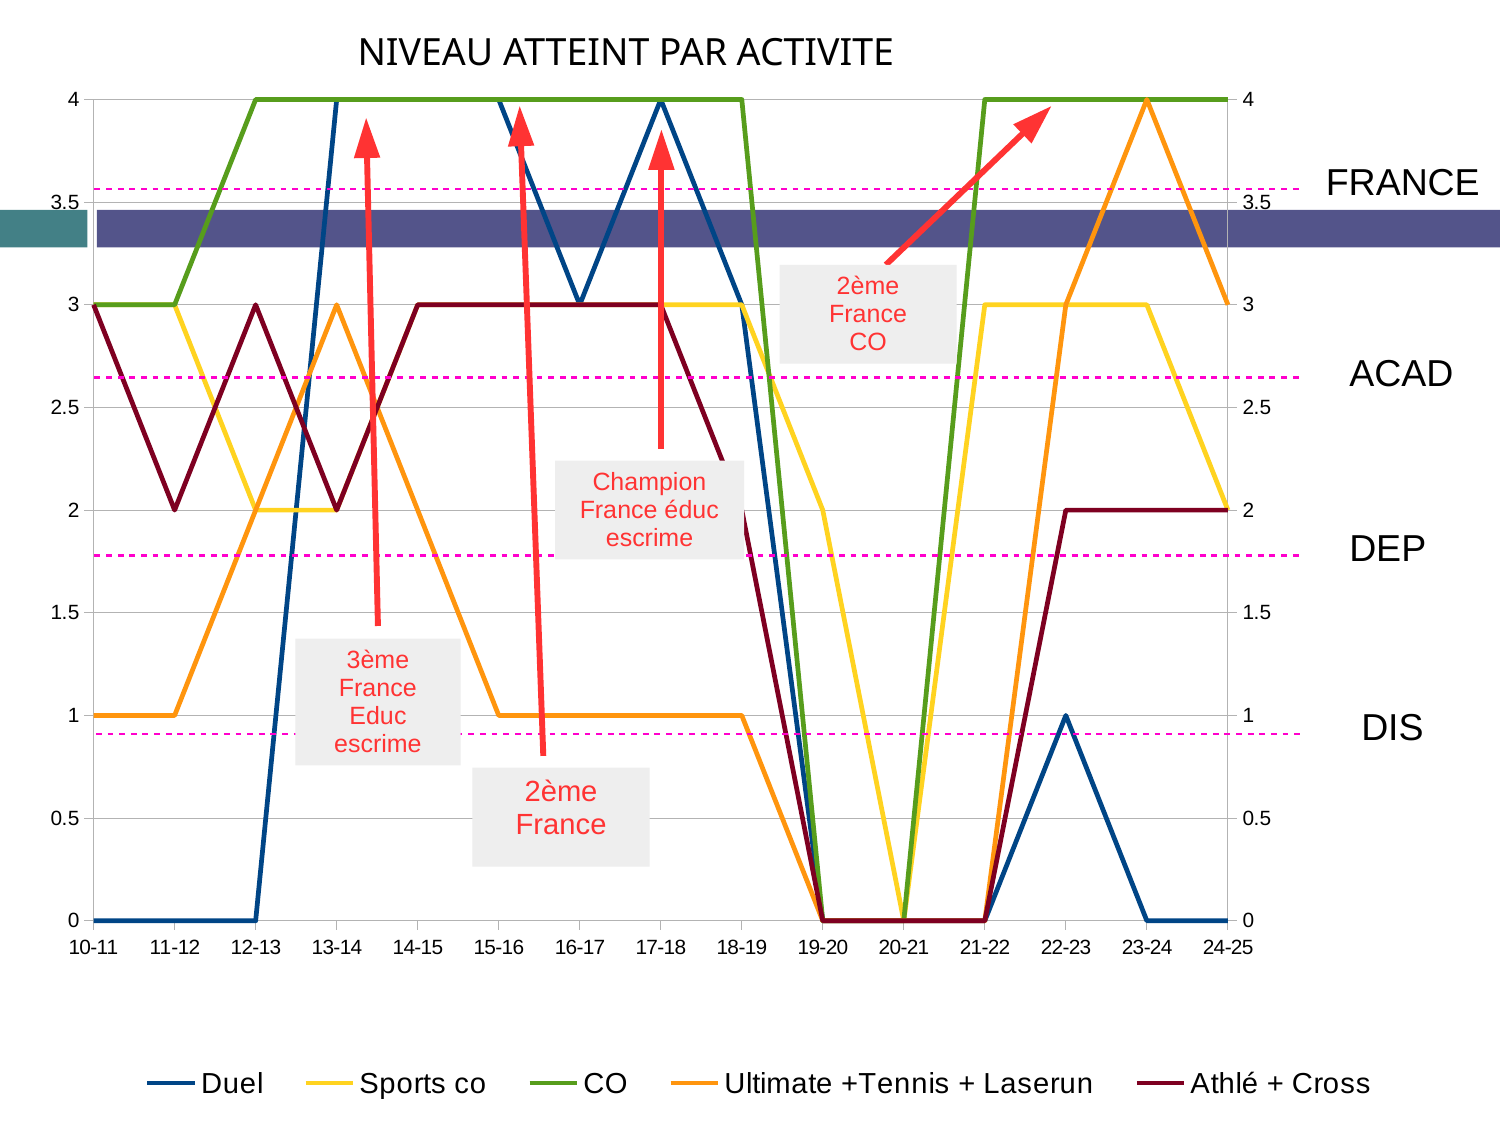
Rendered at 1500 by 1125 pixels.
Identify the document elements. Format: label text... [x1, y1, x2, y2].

text_box 2ème France [472, 767, 650, 867]
text_box DEP [1334, 519, 1465, 577]
chart [3, 87, 1500, 1122]
text_box ACAD [1334, 344, 1489, 402]
text_box FRANCE [1311, 153, 1500, 213]
text_box DIS [1346, 699, 1500, 756]
title NIVEAU ATTEINT PAR ACTIVITE [330, 11, 1075, 71]
text_box 3ème France Educ escrime [295, 638, 461, 766]
text_box Champion France éduc escrime [555, 460, 745, 560]
text_box 2ème France CO [779, 264, 957, 364]
